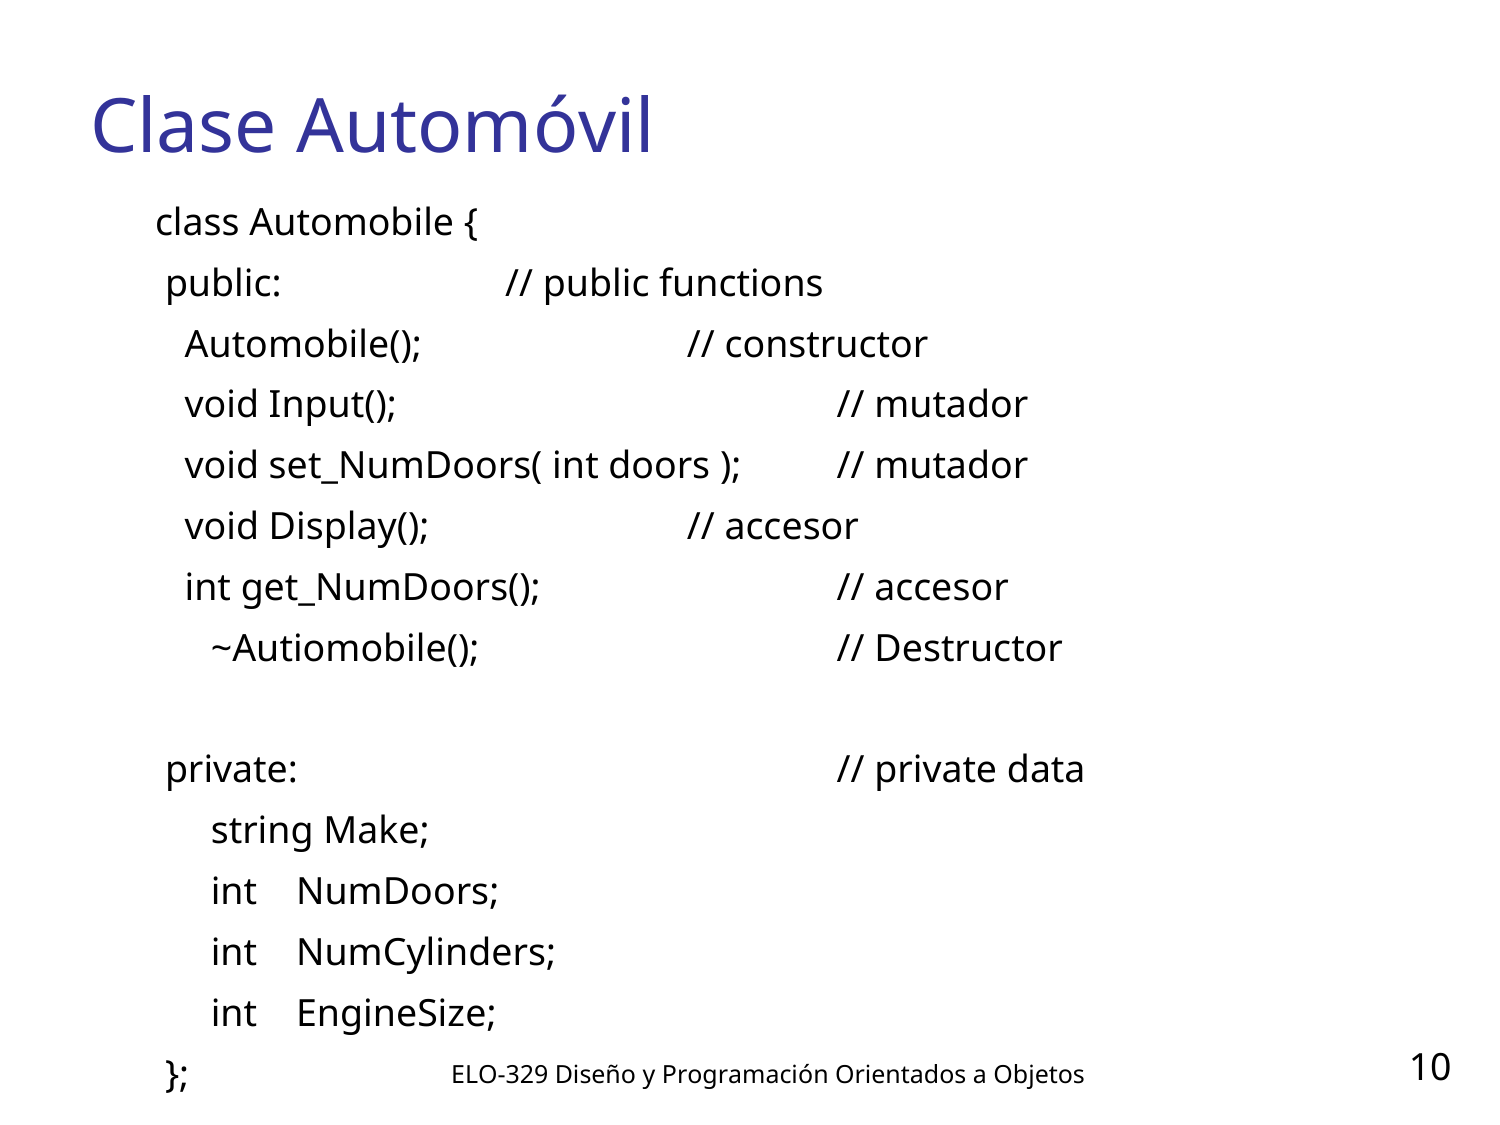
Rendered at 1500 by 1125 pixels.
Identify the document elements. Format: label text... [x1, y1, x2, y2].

list class Automobile { public: // public functions Automobile(); // constructor void Input(); // mutador void set_NumDoors( int doors ); // mutador void Display(); // accesor int get_NumDoors(); // accesor ~Autiomobile(); // Destructor private: // private data string Make; int NumDoors; int NumCylinders; int EngineSize; }; [75, 187, 1462, 1048]
title Clase Automóvil [75, 4, 1500, 183]
